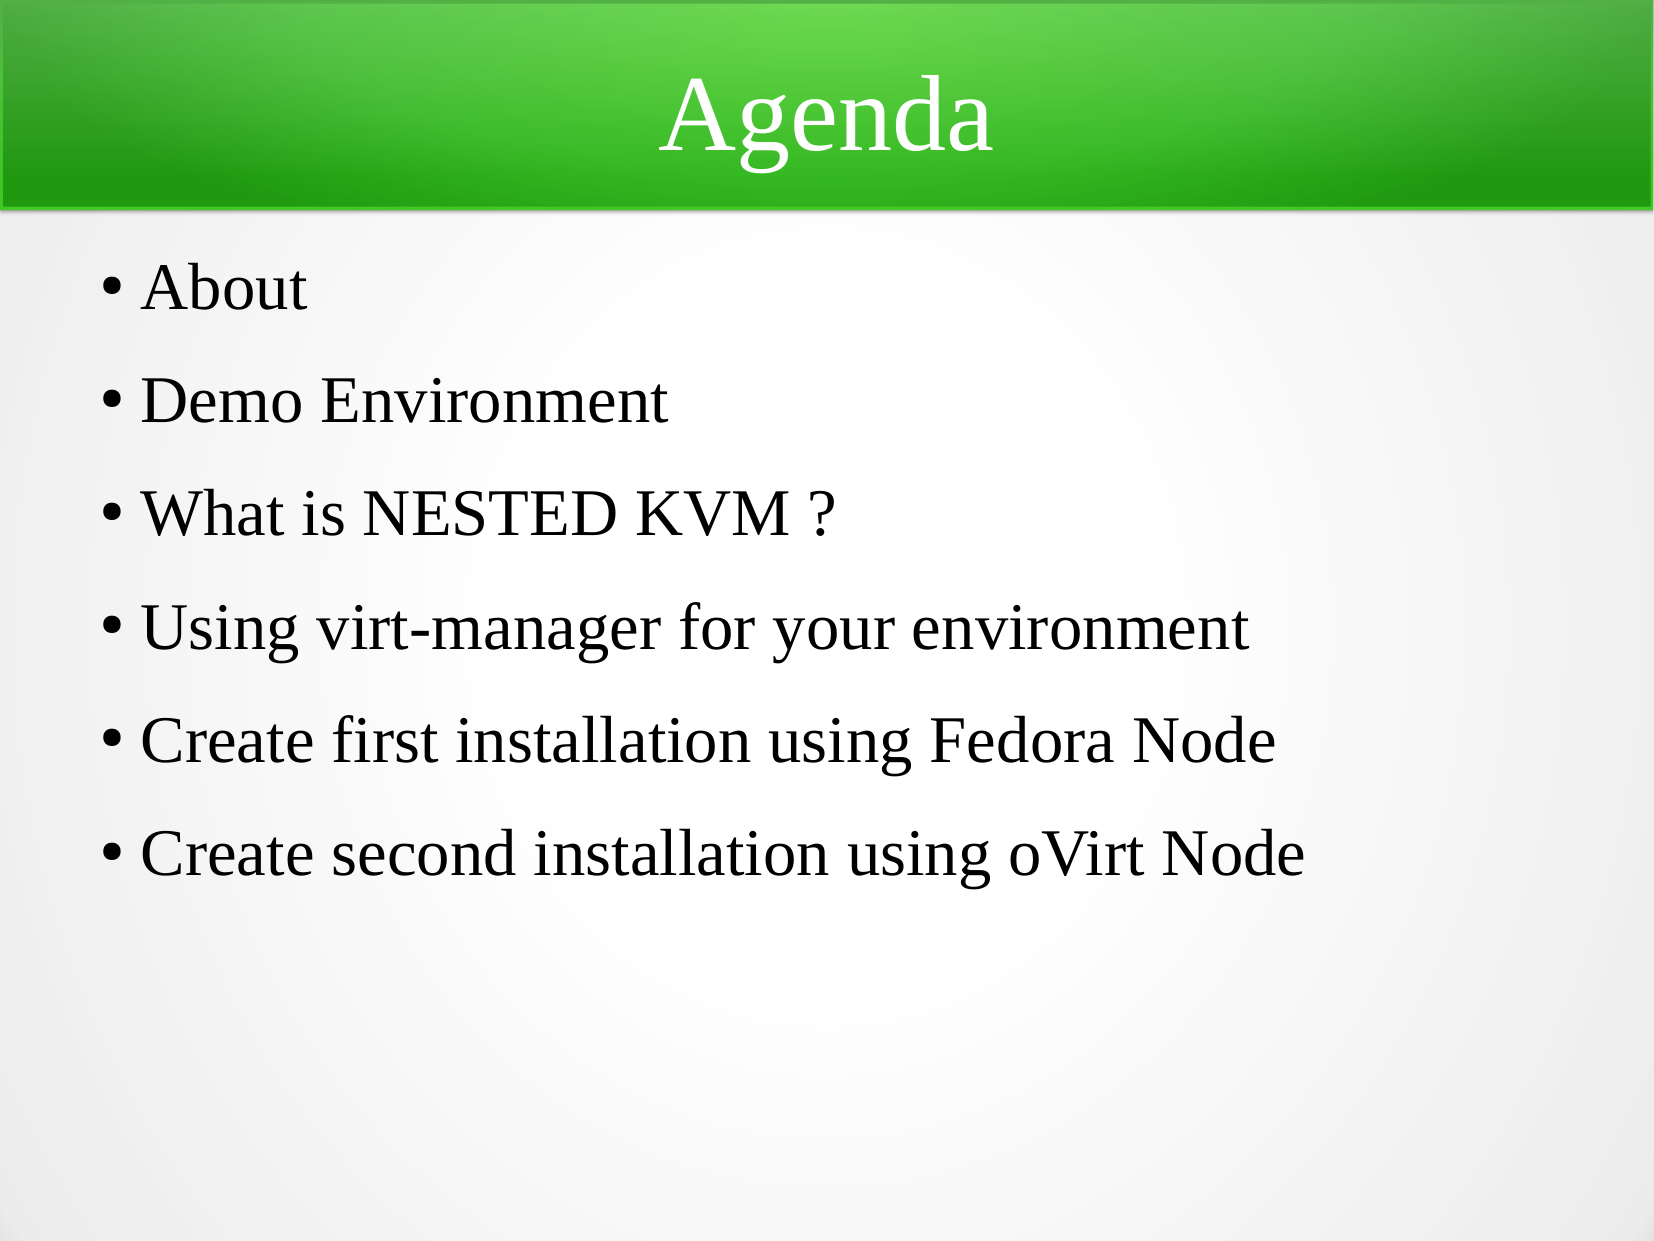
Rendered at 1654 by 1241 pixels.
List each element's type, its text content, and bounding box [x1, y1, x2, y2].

list About Demo Environment What is NESTED KVM ? Using virt-manager for your environment Create first installation using Fedora Node Create second installation using oVirt Node [82, 249, 1538, 1163]
title Agenda [82, 49, 1571, 179]
